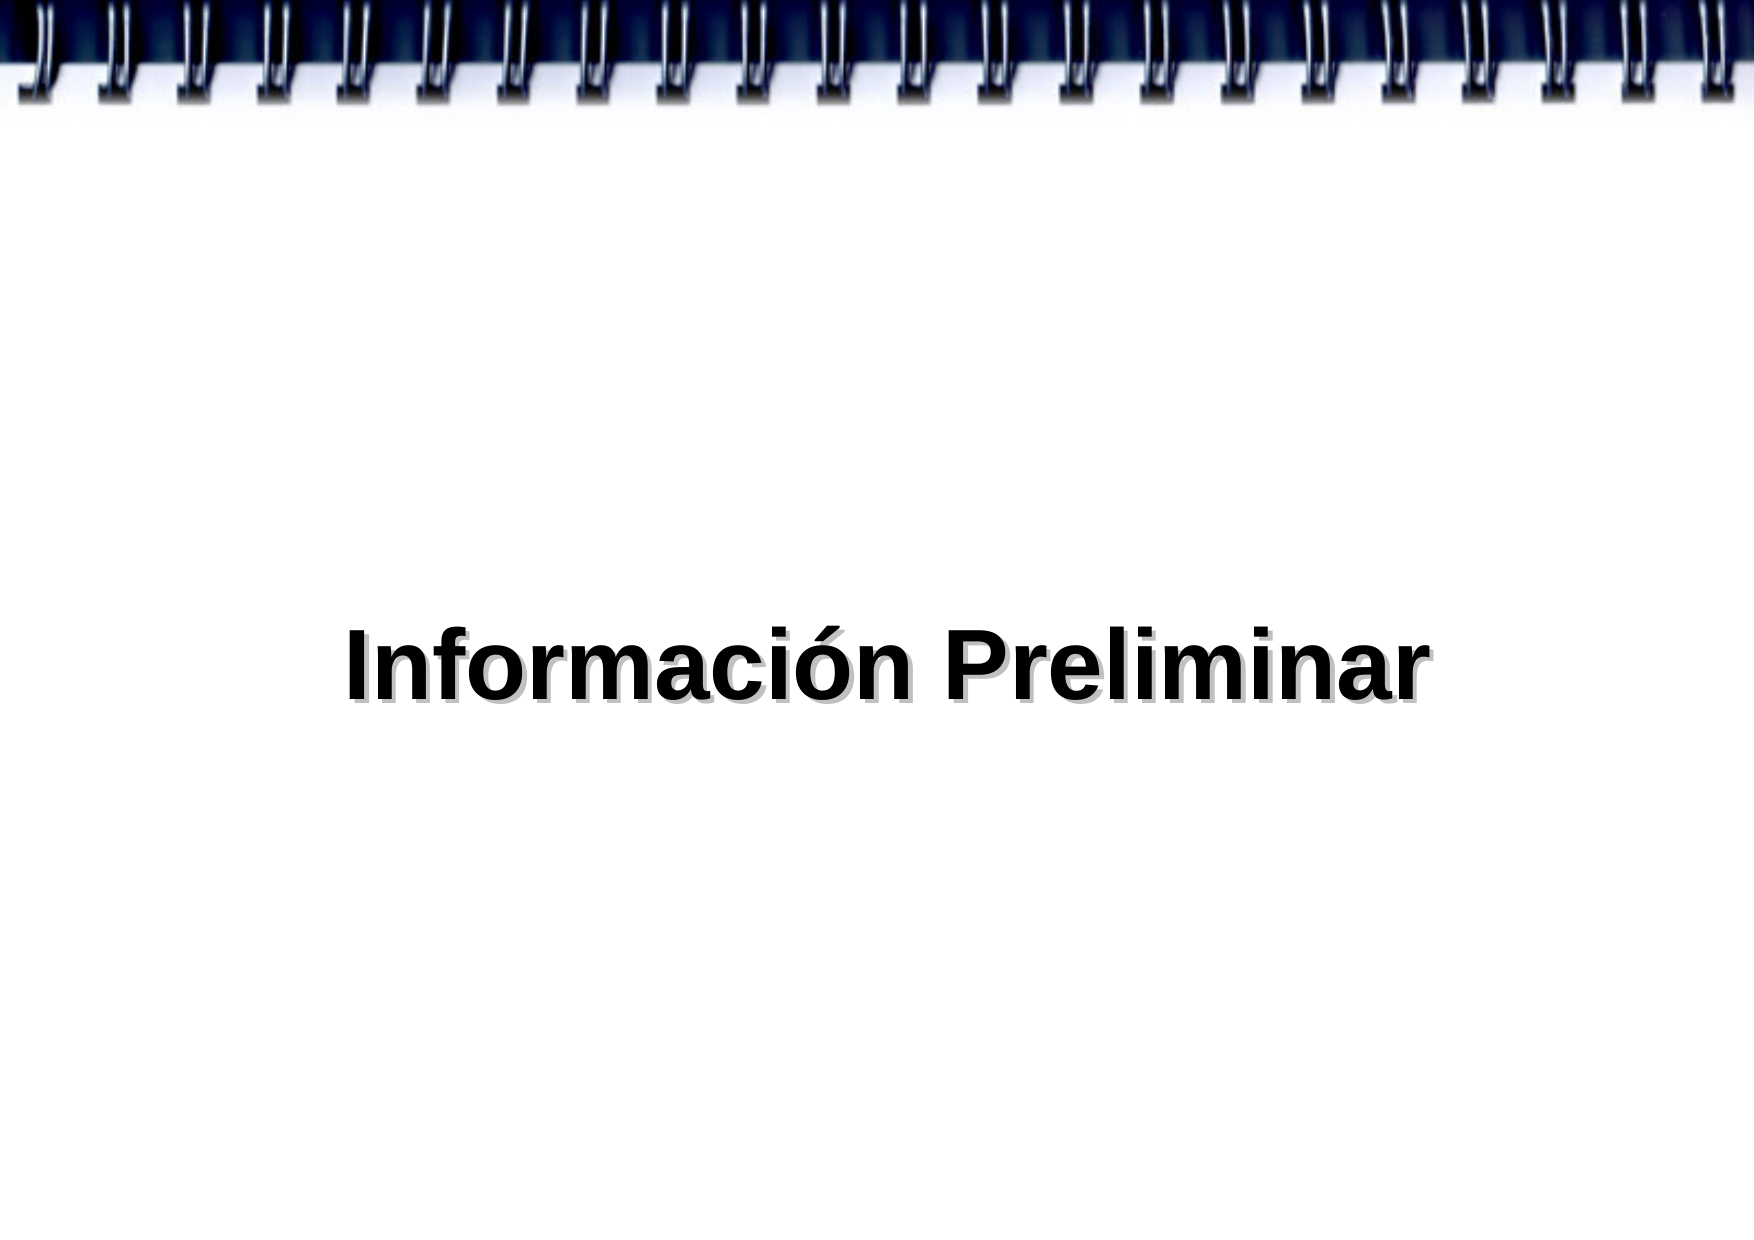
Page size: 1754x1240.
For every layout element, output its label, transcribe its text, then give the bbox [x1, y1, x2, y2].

picture [0, 0, 1754, 121]
title Información Preliminar [147, 561, 1628, 769]
